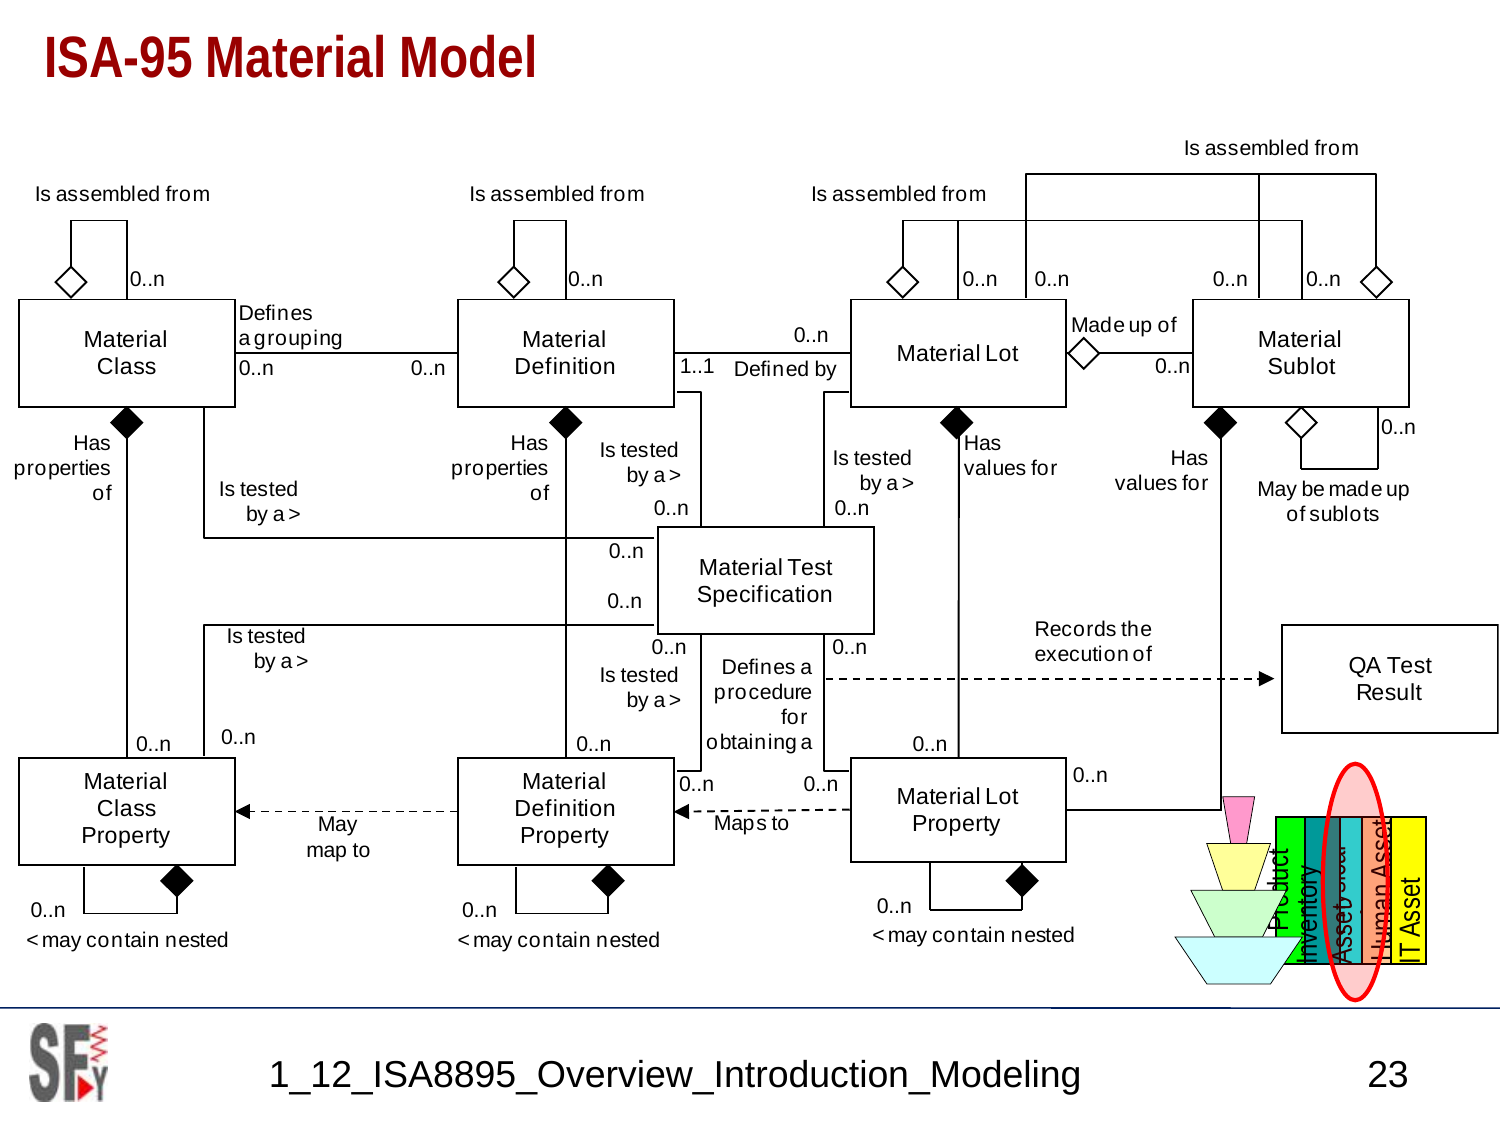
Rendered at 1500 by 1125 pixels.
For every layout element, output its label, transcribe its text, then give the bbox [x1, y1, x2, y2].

text_box [1175, 796, 1303, 984]
footer 1_12_ISA8895_Overview_Introduction_Modeling [253, 1034, 1336, 1103]
title ISA-95 Material Model [29, 12, 1471, 125]
text_box [1331, 963, 1379, 1001]
picture [0, 125, 1499, 963]
slide_number <numéro> [1352, 1034, 1490, 1103]
picture [29, 1023, 108, 1102]
chart [1175, 963, 1278, 1042]
